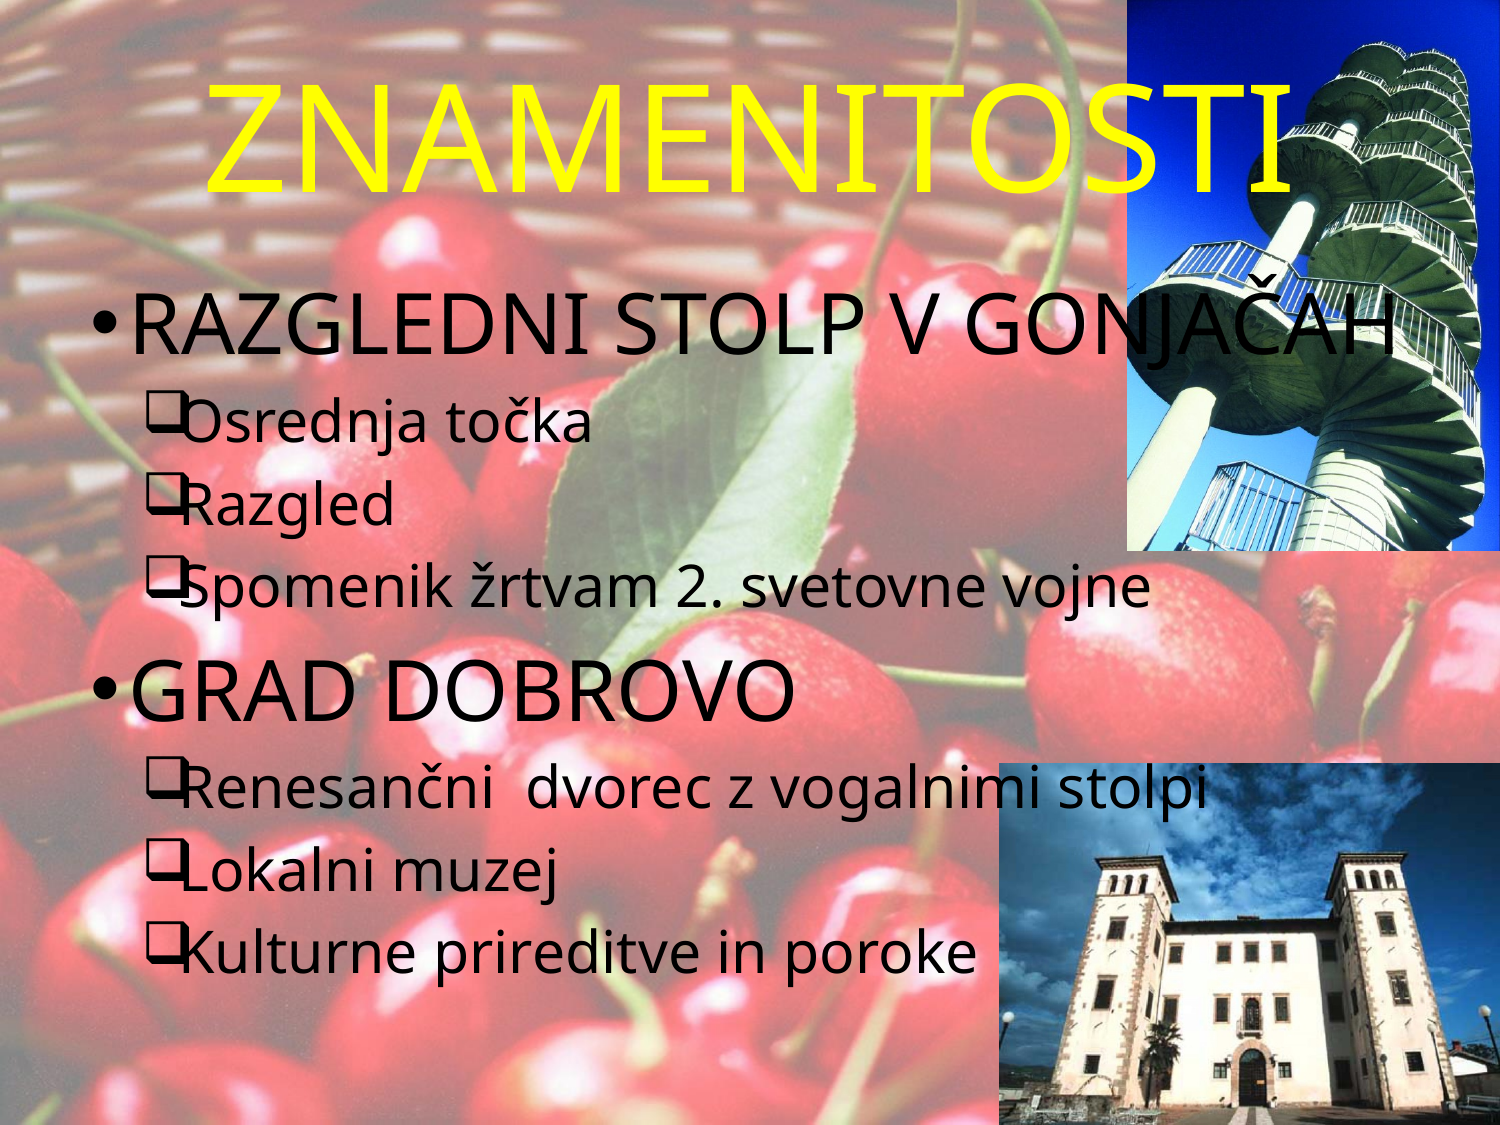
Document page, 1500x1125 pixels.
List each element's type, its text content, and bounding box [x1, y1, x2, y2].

picture [0, 0, 1500, 1125]
title ZNAMENITOSTI [75, 45, 1425, 220]
list RAZGLEDNI STOLP V GONJAČAH Osrednja točka Razgled Spomenik žrtvam 2. svetovne vojne GRAD DOBROVO Renesančni dvorec z vogalnimi stolpi Lokalni muzej Kulturne prireditve in poroke [75, 262, 1425, 1094]
